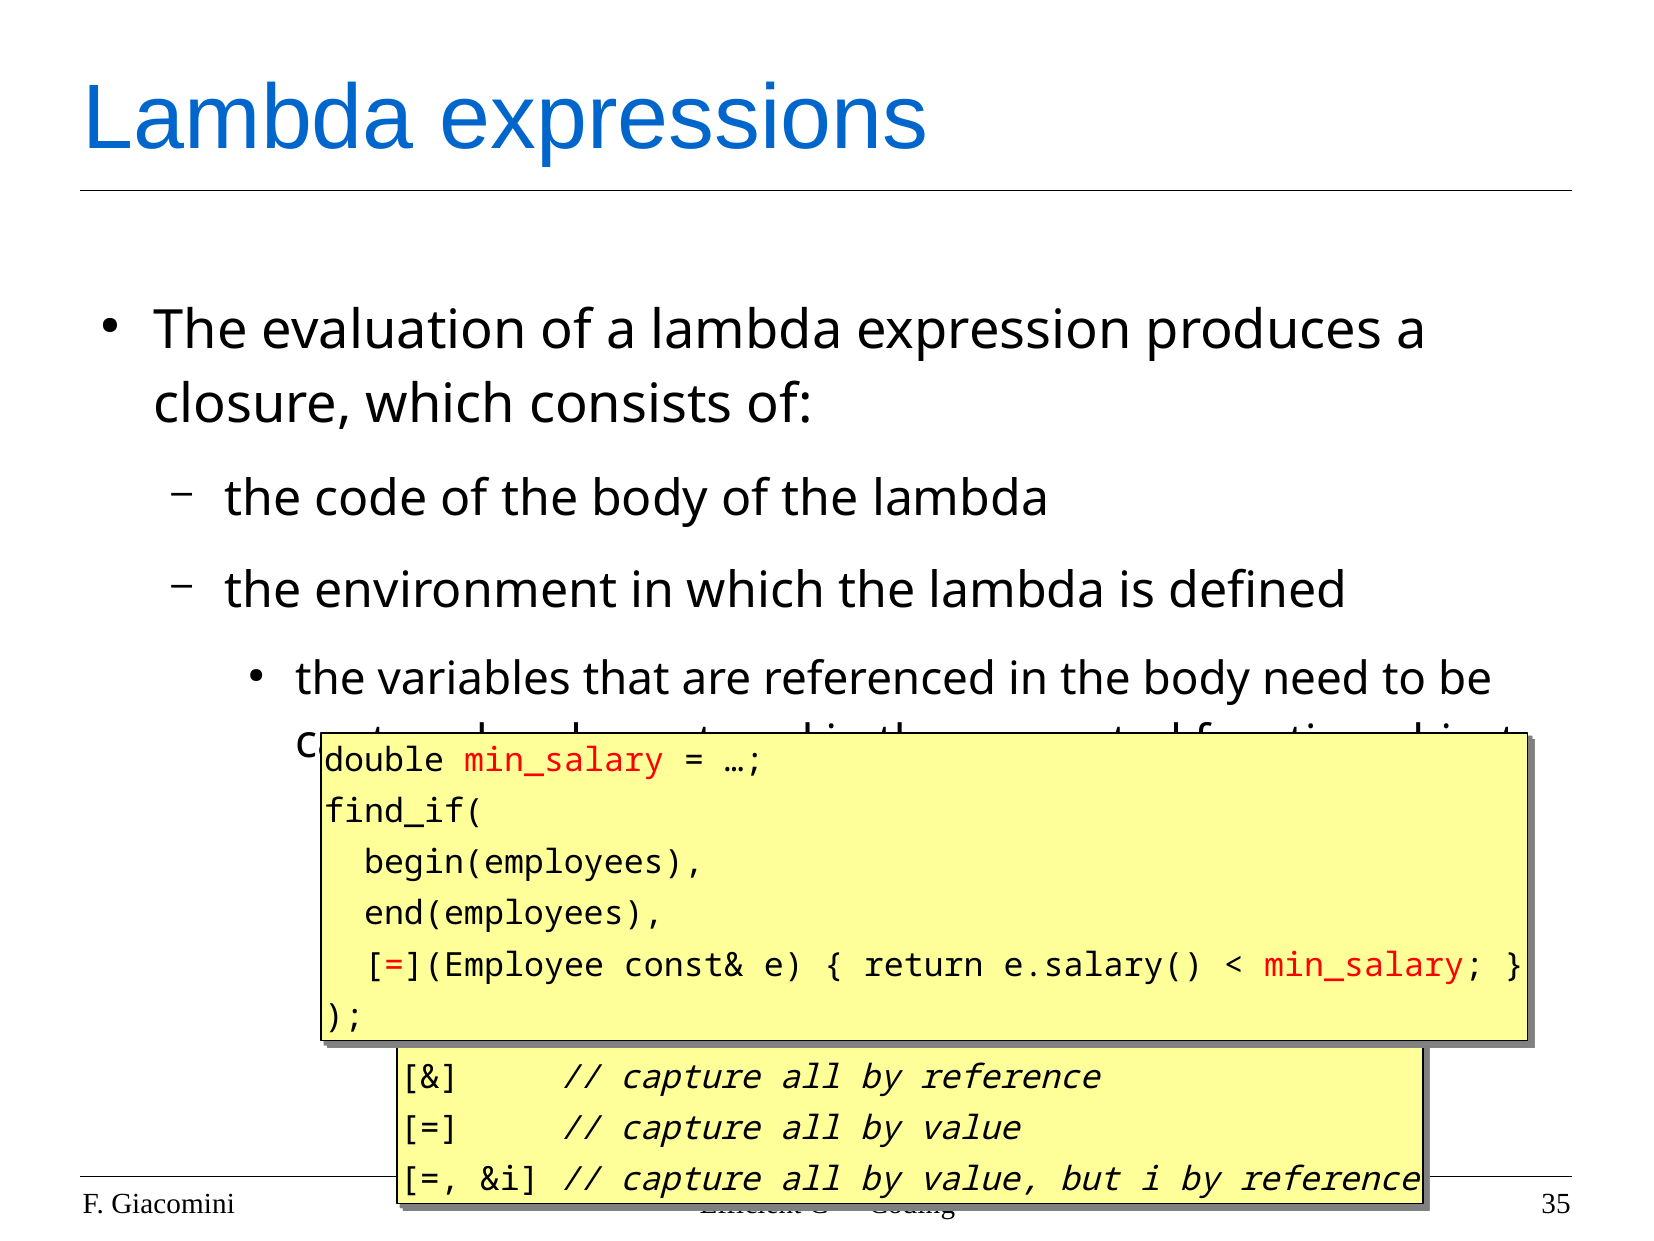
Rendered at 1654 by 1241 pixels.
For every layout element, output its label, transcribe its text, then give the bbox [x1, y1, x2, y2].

text_box [] // capture nothing [&] // capture all by reference [=] // capture all by value [=, &i] // capture all by value, but i by reference [396, 1044, 1424, 1204]
text_box double min_salary = …; find_if( begin(employees), end(employees), [=](Employee const& e) { return e.salary() < min_salary; } ); [321, 732, 1528, 1041]
title Lambda expressions [82, 49, 1571, 184]
list The evaluation of a lambda expression produces a closure, which consists of: the code of the body of the lambda the environment in which the lambda is defined the variables that are referenced in the body need to be captured and are stored in the generated function object [82, 290, 1571, 1109]
